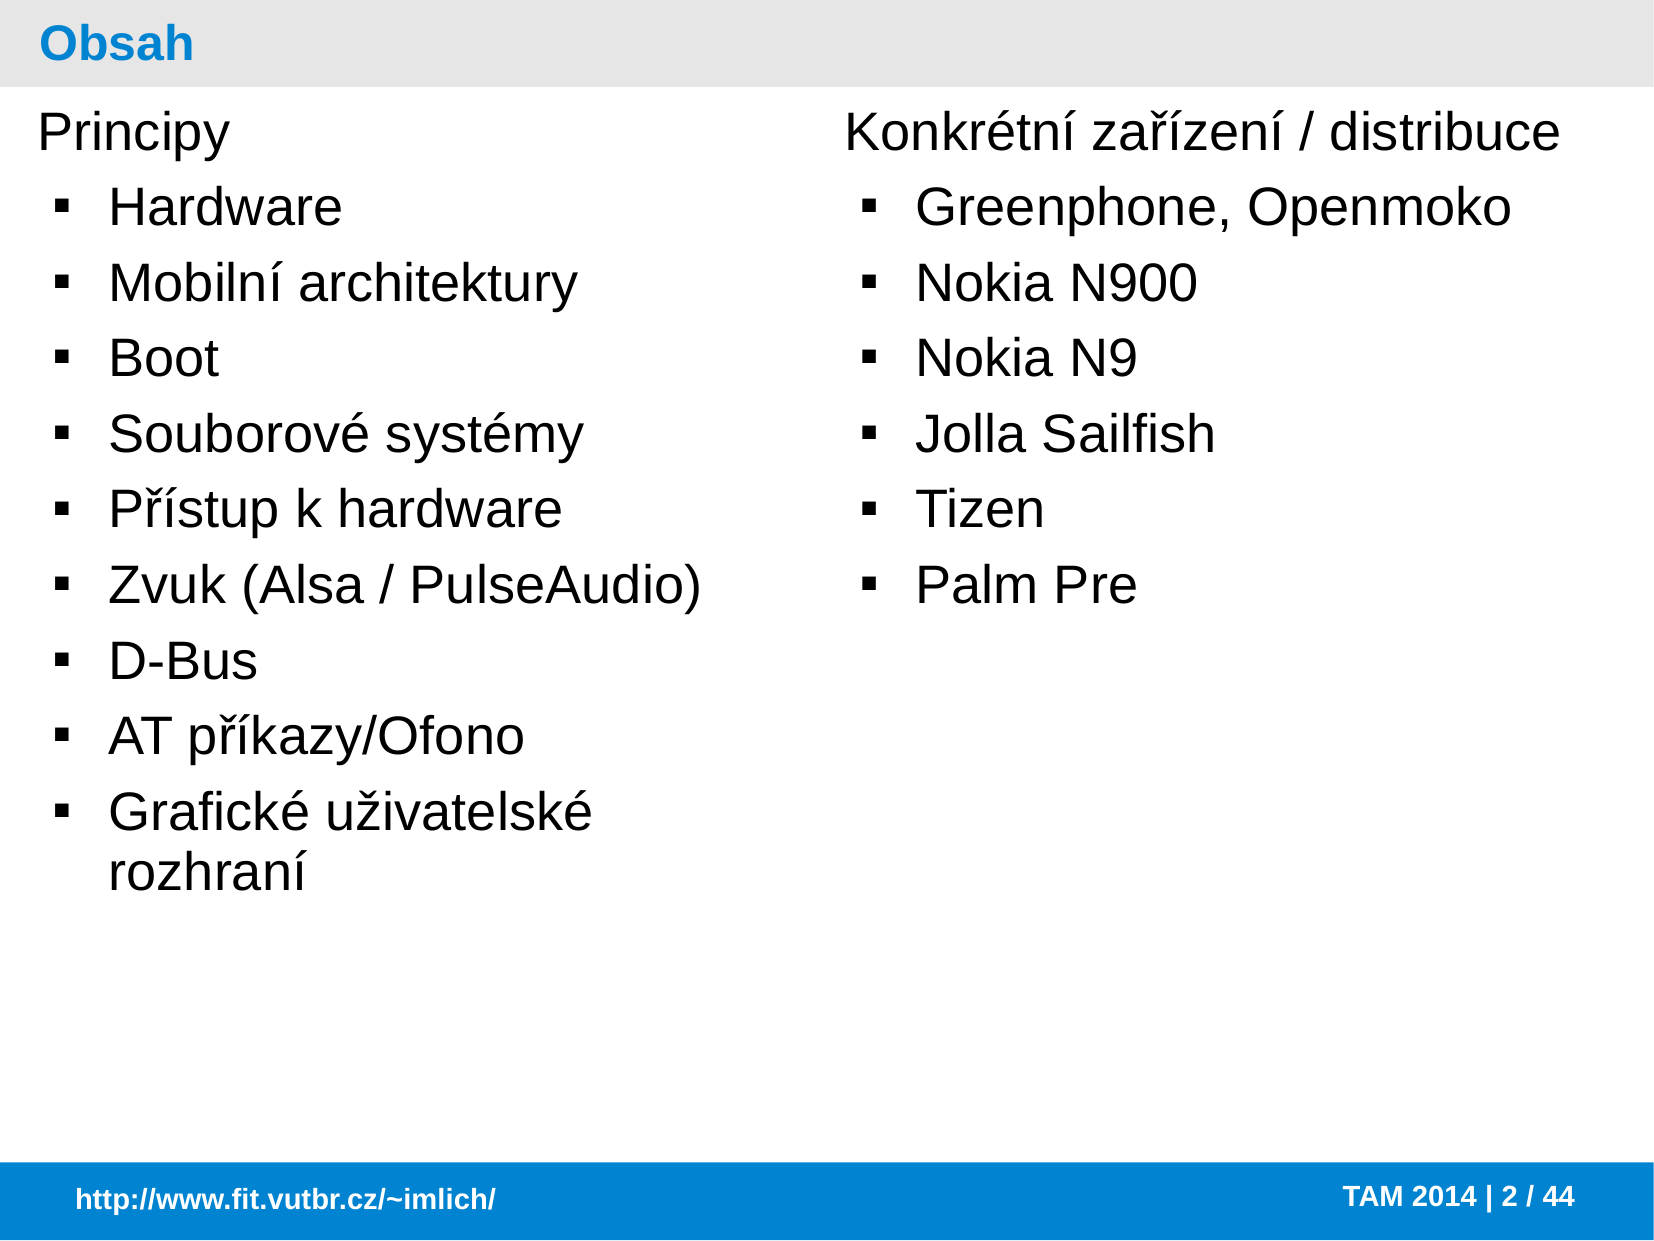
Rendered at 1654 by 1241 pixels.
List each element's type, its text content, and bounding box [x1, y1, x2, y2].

title Obsah [39, 5, 1615, 81]
list Konkrétní zařízení / distribuce Greenphone, Openmoko Nokia N900 Nokia N9 Jolla Sailfish Tizen Palm Pre [844, 101, 1614, 1126]
list Principy Hardware Mobilní architektury Boot Souborové systémy Přístup k hardware Zvuk (Alsa / PulseAudio) D-Bus AT příkazy/Ofono Grafické uživatelské rozhraní [37, 101, 807, 1126]
